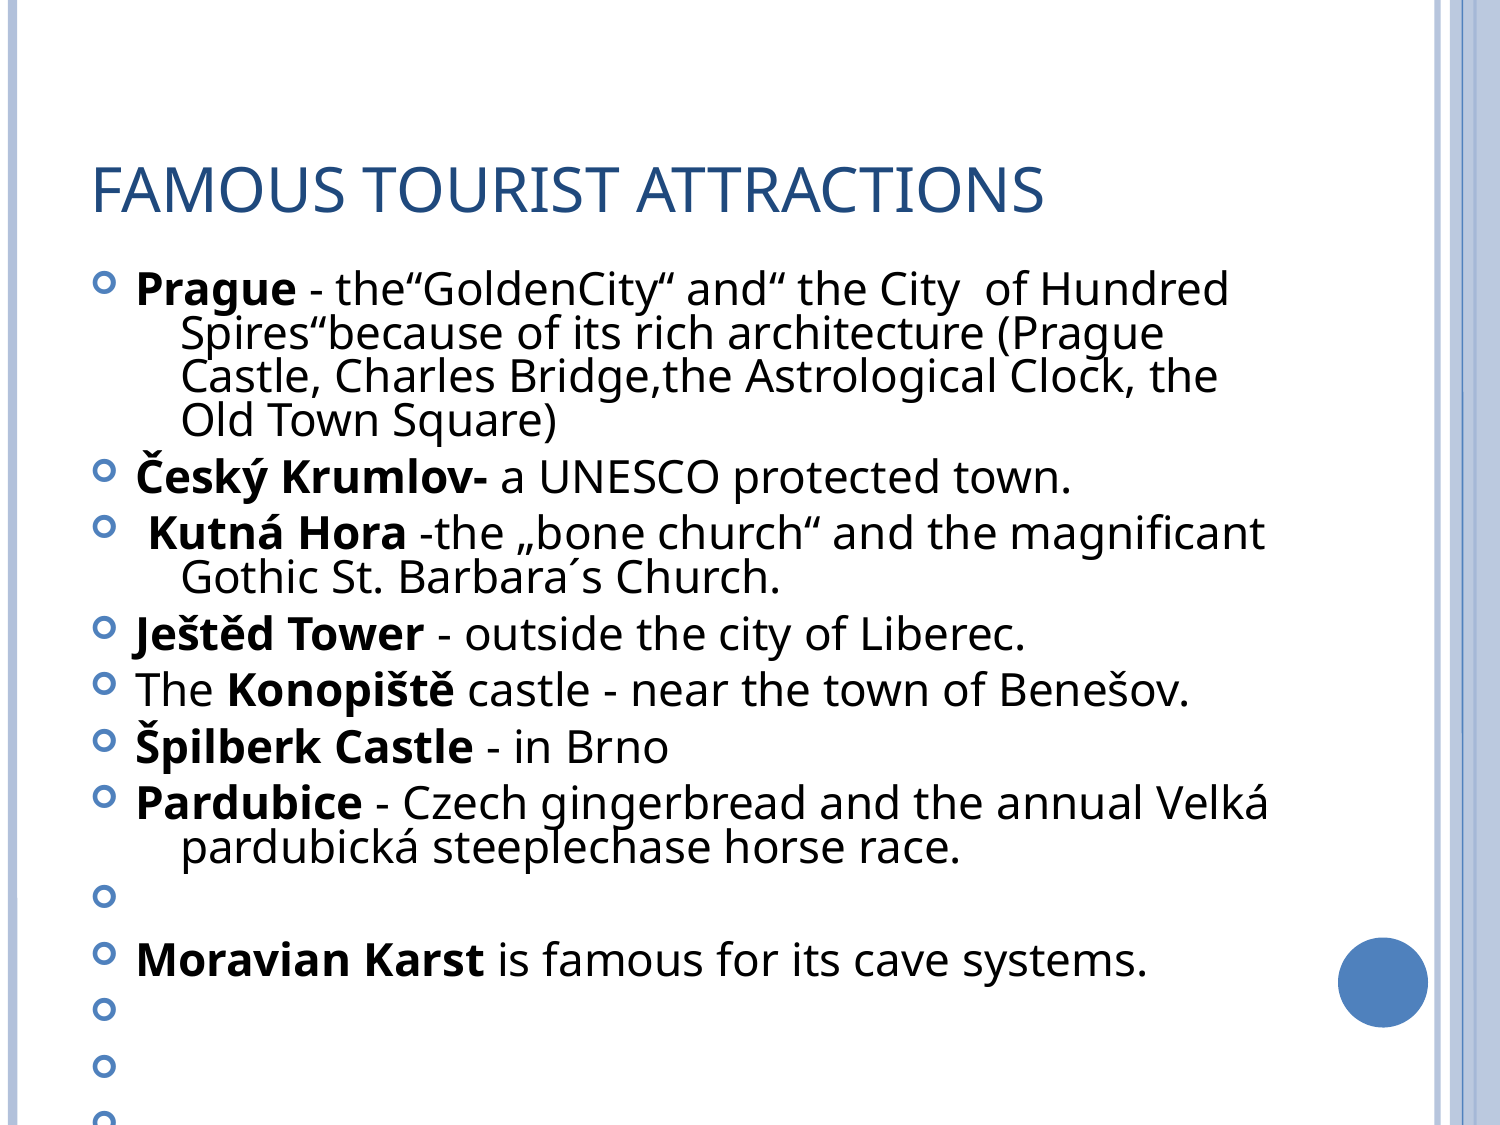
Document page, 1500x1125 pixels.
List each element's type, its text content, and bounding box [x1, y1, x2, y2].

list Prague - the“GoldenCity“ and“ the City of Hundred Spires“because of its rich architecture (Prague Castle, Charles Bridge,the Astrological Clock, the Old Town Square) Český Krumlov- a UNESCO protected town. Kutná Hora -the „bone church“ and the magnificant Gothic St. Barbara´s Church. Ještěd Tower - outside the city of Liberec. The Konopiště castle - near the town of Benešov. Špilberk Castle - in Brno Pardubice - Czech gingerbread and the annual Velká pardubická steeplechase horse race. Moravian Karst is famous for its cave systems. [75, 262, 1300, 1062]
title Famous tourist attractions [75, 45, 1300, 233]
